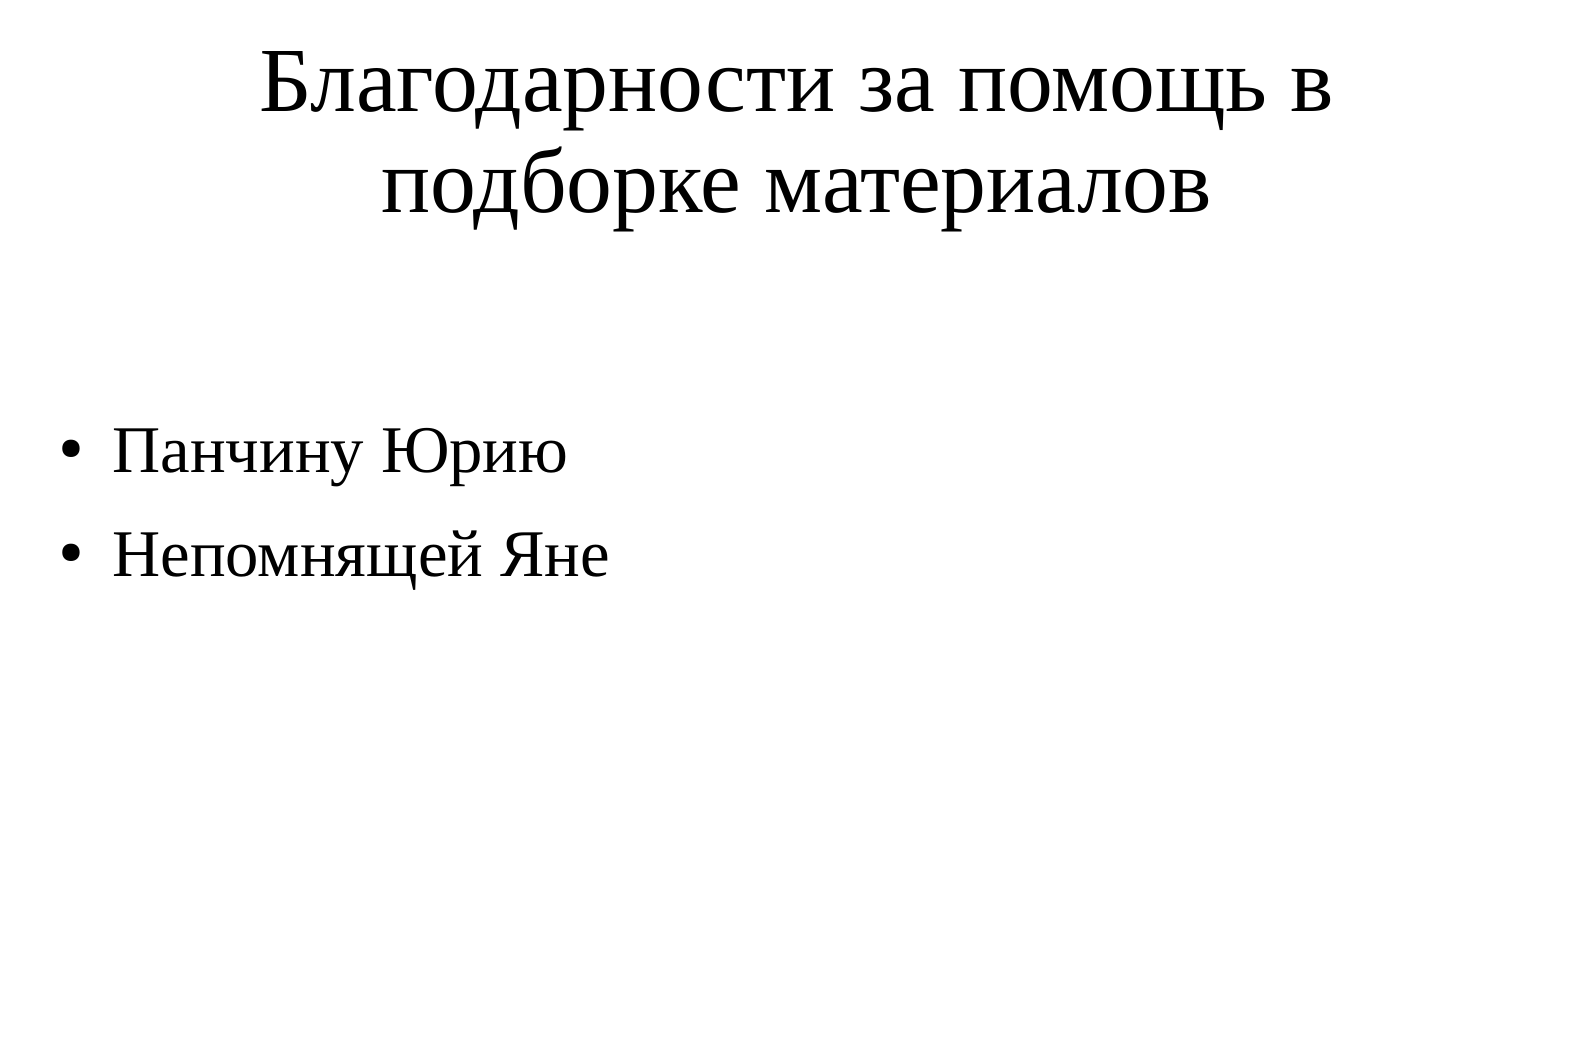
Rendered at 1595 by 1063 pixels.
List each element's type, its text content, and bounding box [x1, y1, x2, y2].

title Благодарности за помощь в подборке материалов [79, 29, 1515, 233]
list Панчину Юрию Непомнящей Яне [41, 413, 1477, 827]
